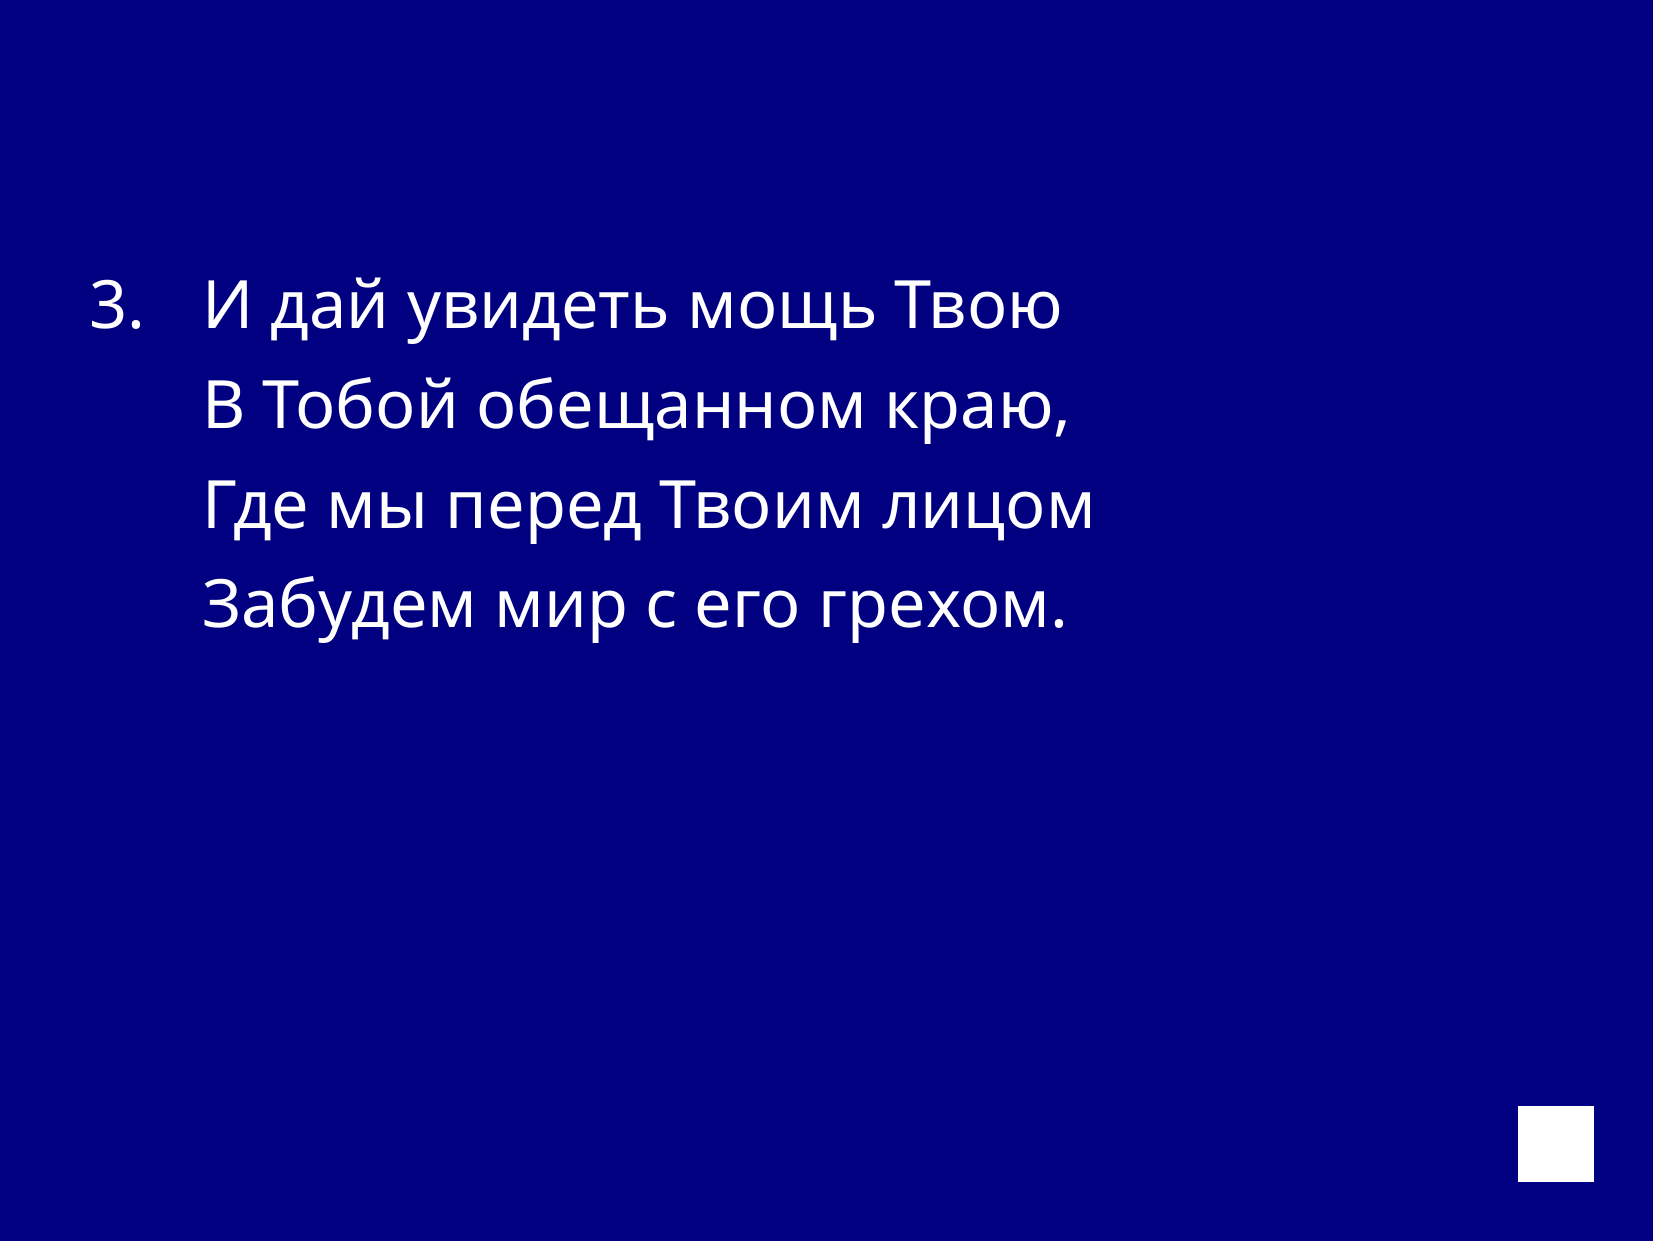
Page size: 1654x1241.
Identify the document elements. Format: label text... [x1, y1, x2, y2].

text_box 3. И дай увидеть мощь Твою В Тобой обещанном краю, Где мы перед Твоим лицом Забудем мир с его грехом. [75, 150, 1576, 1163]
text_box [1518, 1106, 1594, 1182]
